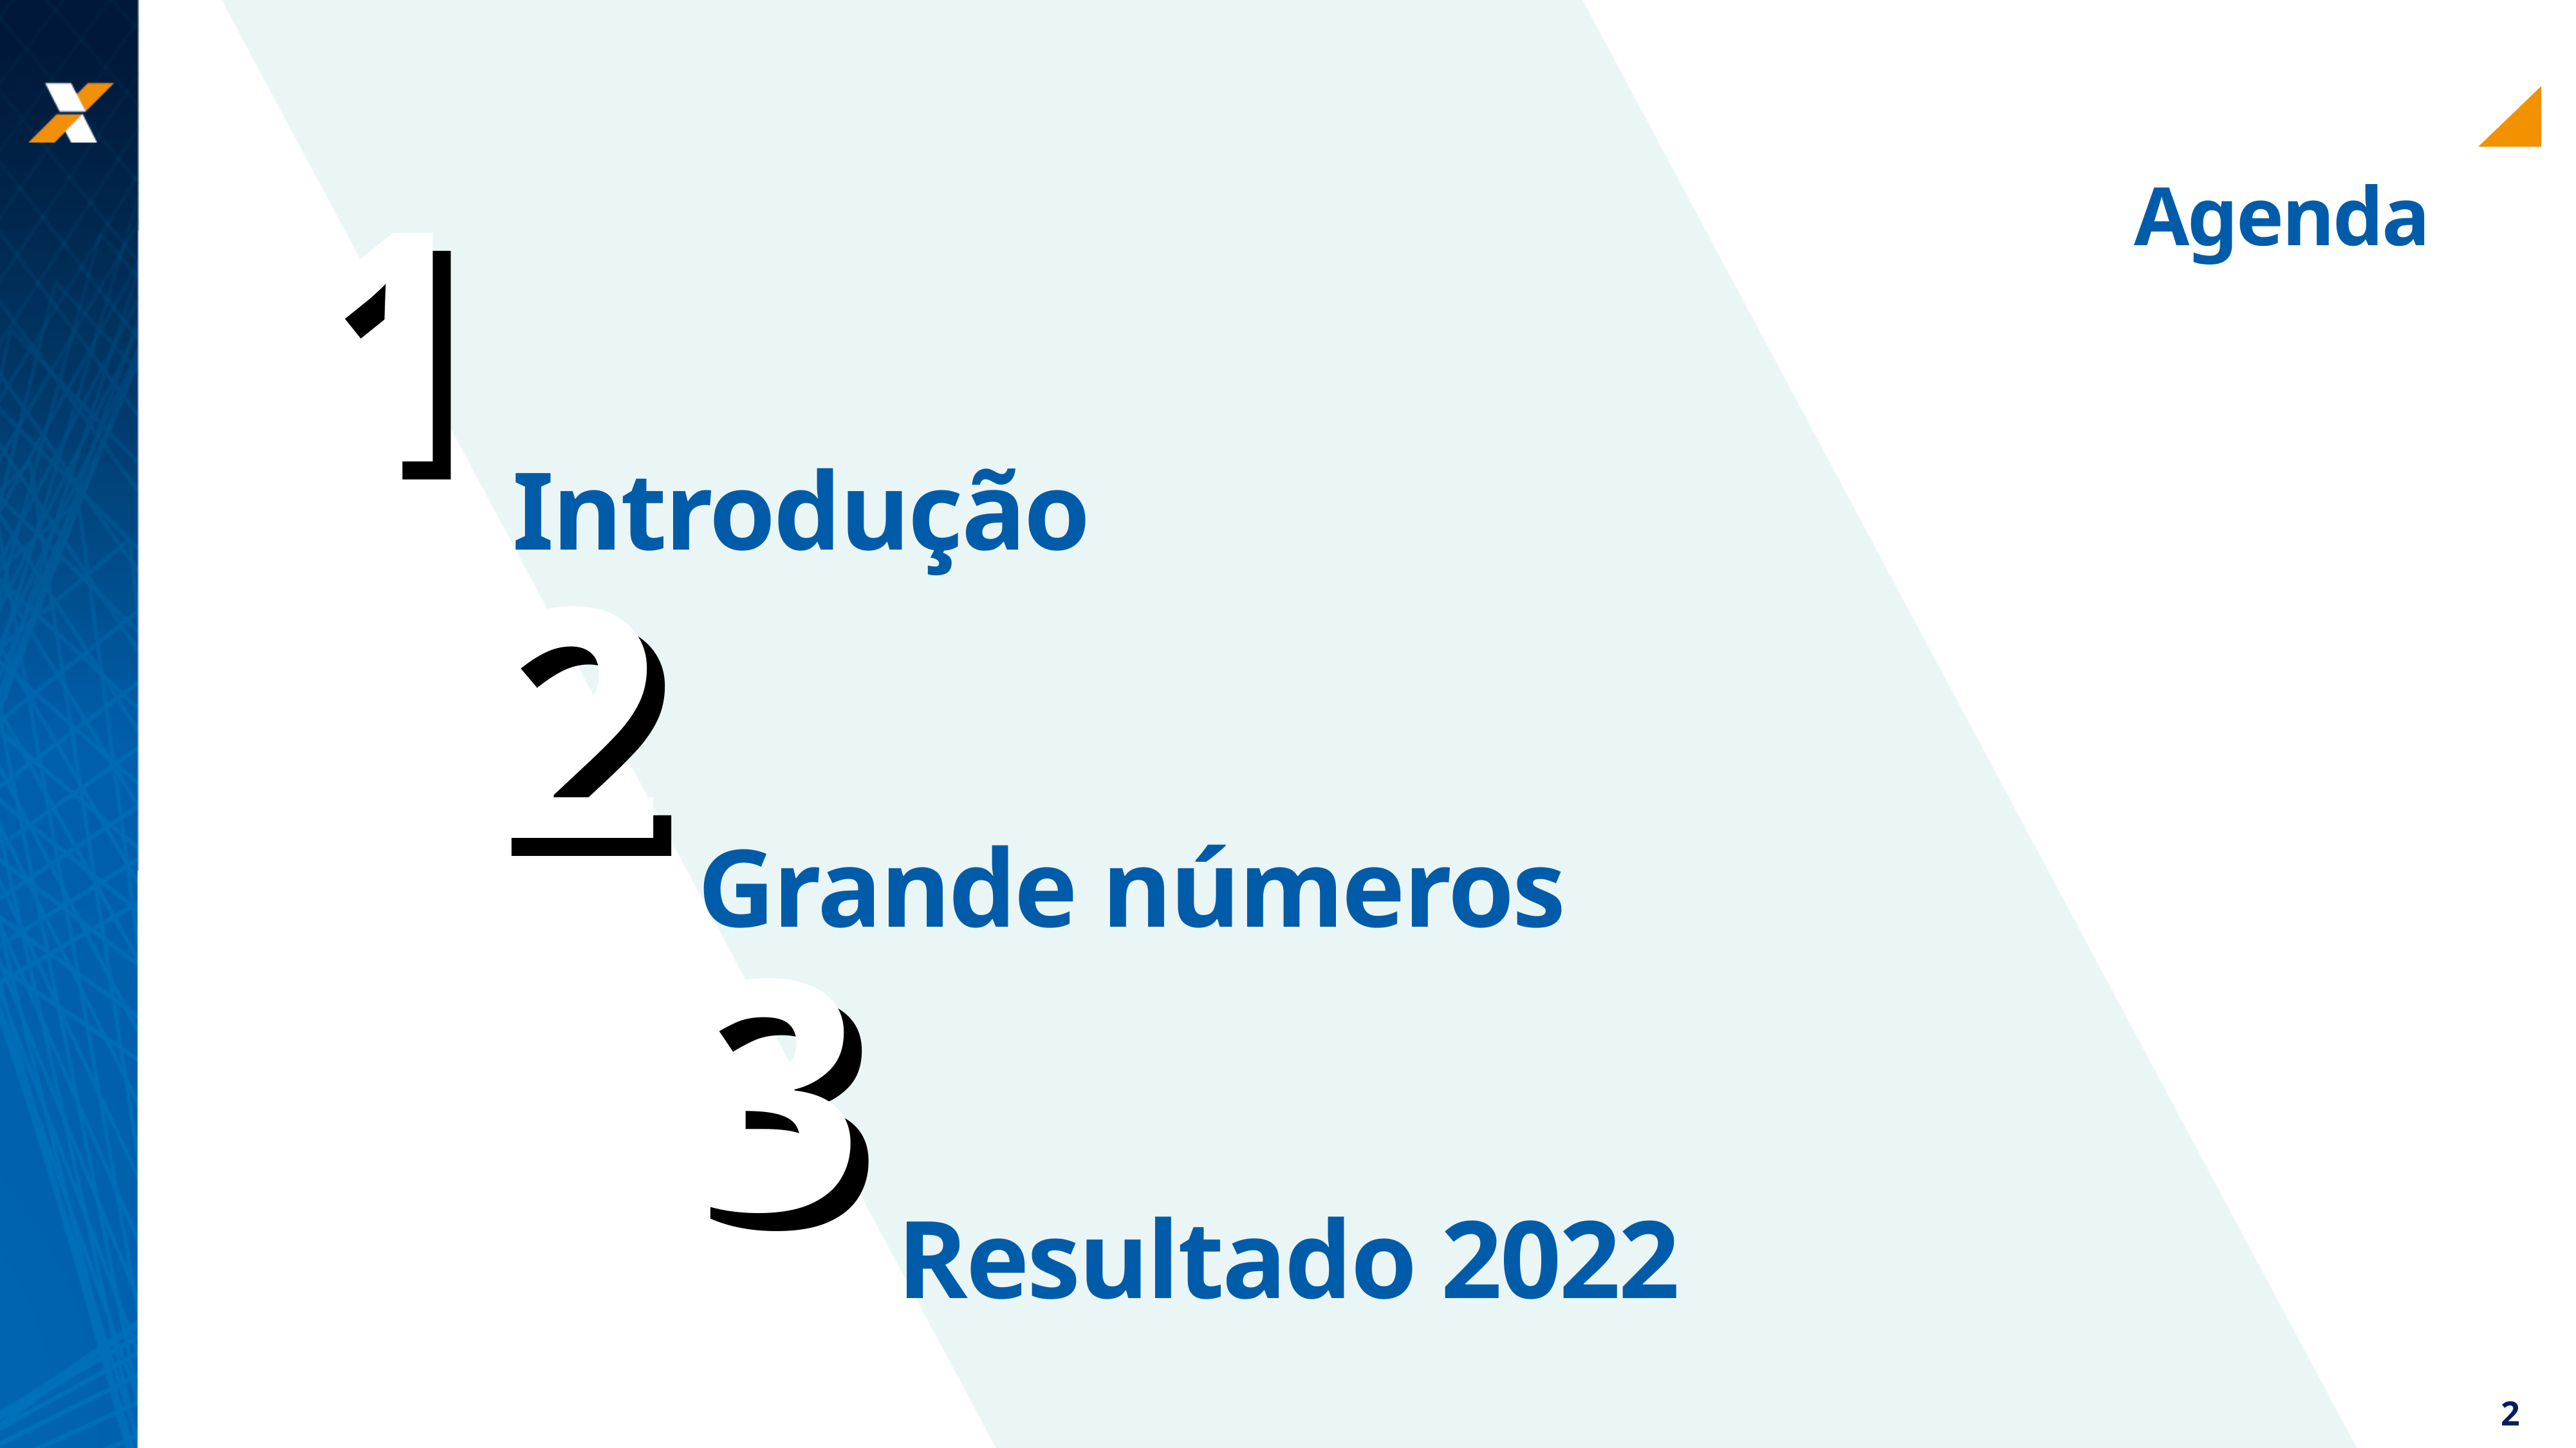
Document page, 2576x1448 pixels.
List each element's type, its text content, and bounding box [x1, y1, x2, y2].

text_box Agenda [2124, 86, 2576, 170]
text_box 3 [671, 885, 873, 1279]
text_box Grande números [688, 773, 1810, 857]
text_box Introdução [503, 396, 2105, 479]
text_box Resultado 2022 [887, 1145, 2490, 1229]
text_box [2490, 1387, 2551, 1448]
text_box [2478, 86, 2541, 147]
text_box 2 [471, 513, 674, 907]
text_box 1 [291, 136, 494, 530]
